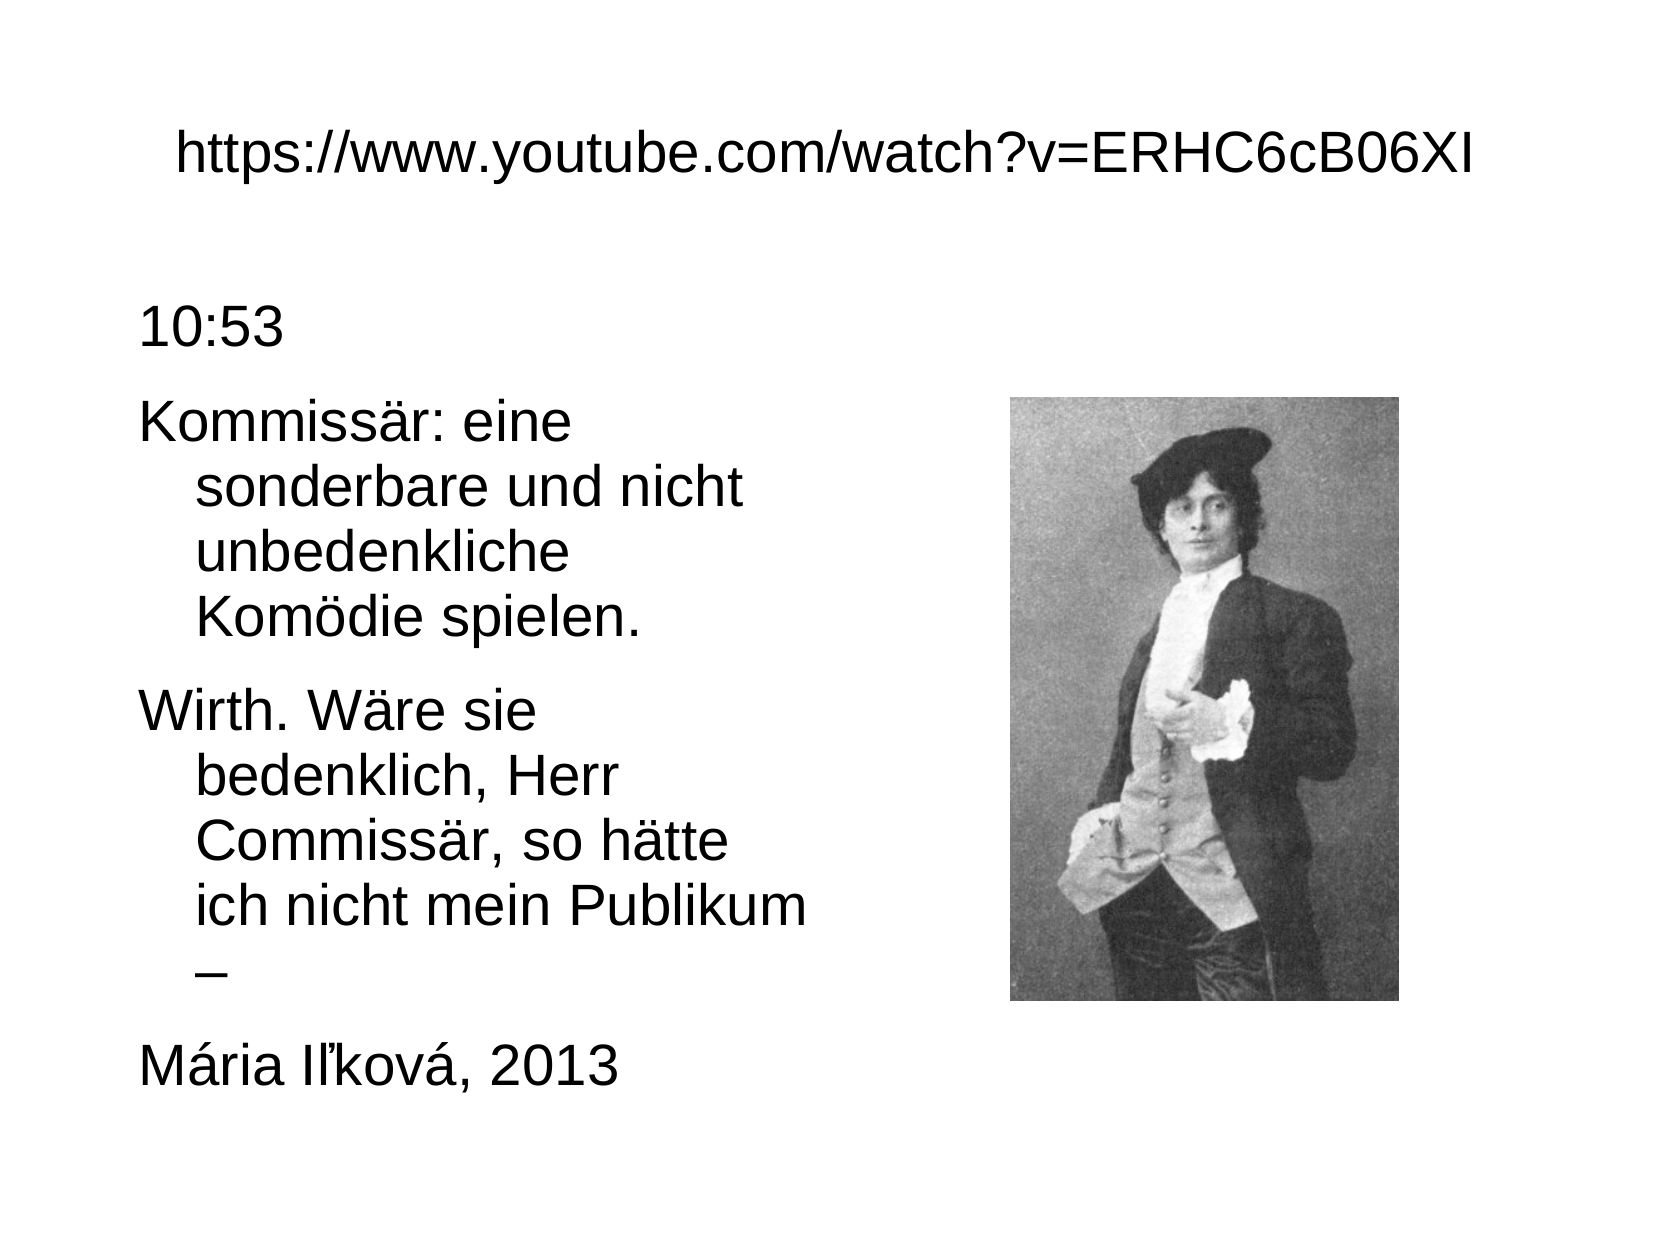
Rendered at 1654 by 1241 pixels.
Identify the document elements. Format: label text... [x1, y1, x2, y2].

list 10:53 Kommissär: eine sonderbare und nicht unbedenkliche Komödie spielen. Wirth. Wäre sie bedenklich, Herr Commissär, so hätte ich nicht mein Publikum – Mária Iľková, 2013 [82, 290, 814, 1109]
title https://www.youtube.com/watch?v=ERHC6cB06XI [82, 49, 1571, 256]
picture [1010, 397, 1399, 1001]
